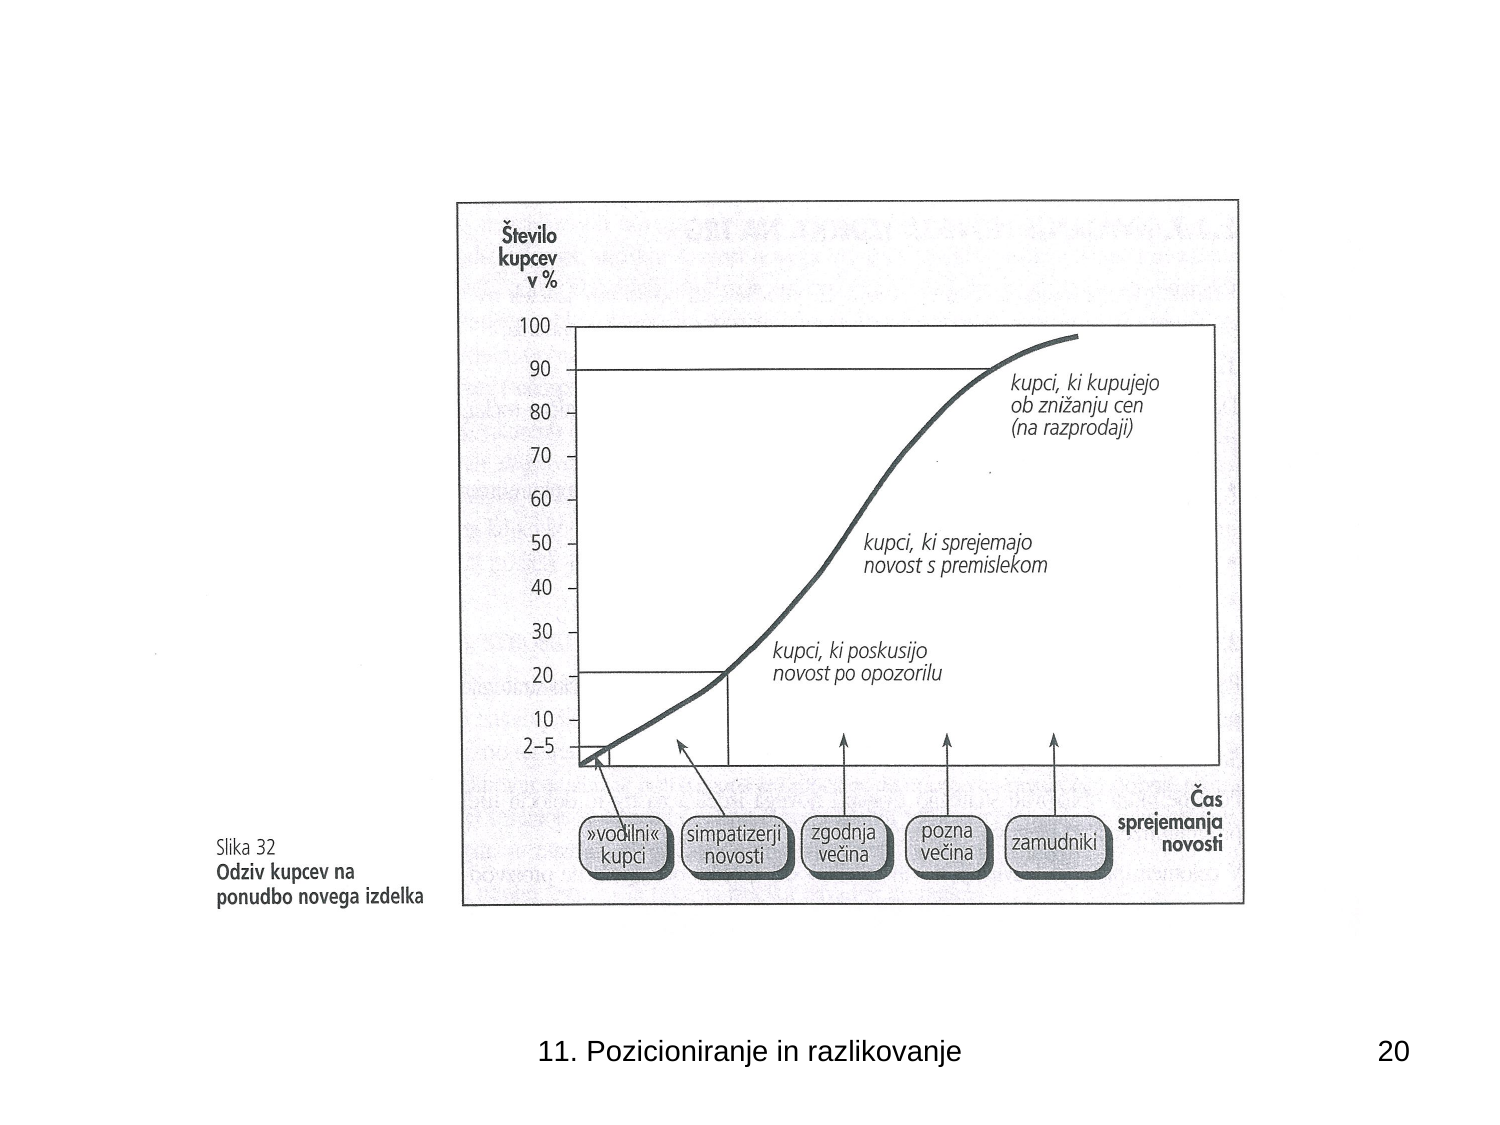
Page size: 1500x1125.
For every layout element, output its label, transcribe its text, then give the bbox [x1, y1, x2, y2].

text_box 11. Pozicioniranje in razlikovanje [512, 1024, 988, 1103]
text_box <number> [1074, 1024, 1426, 1103]
picture [129, 163, 1371, 961]
